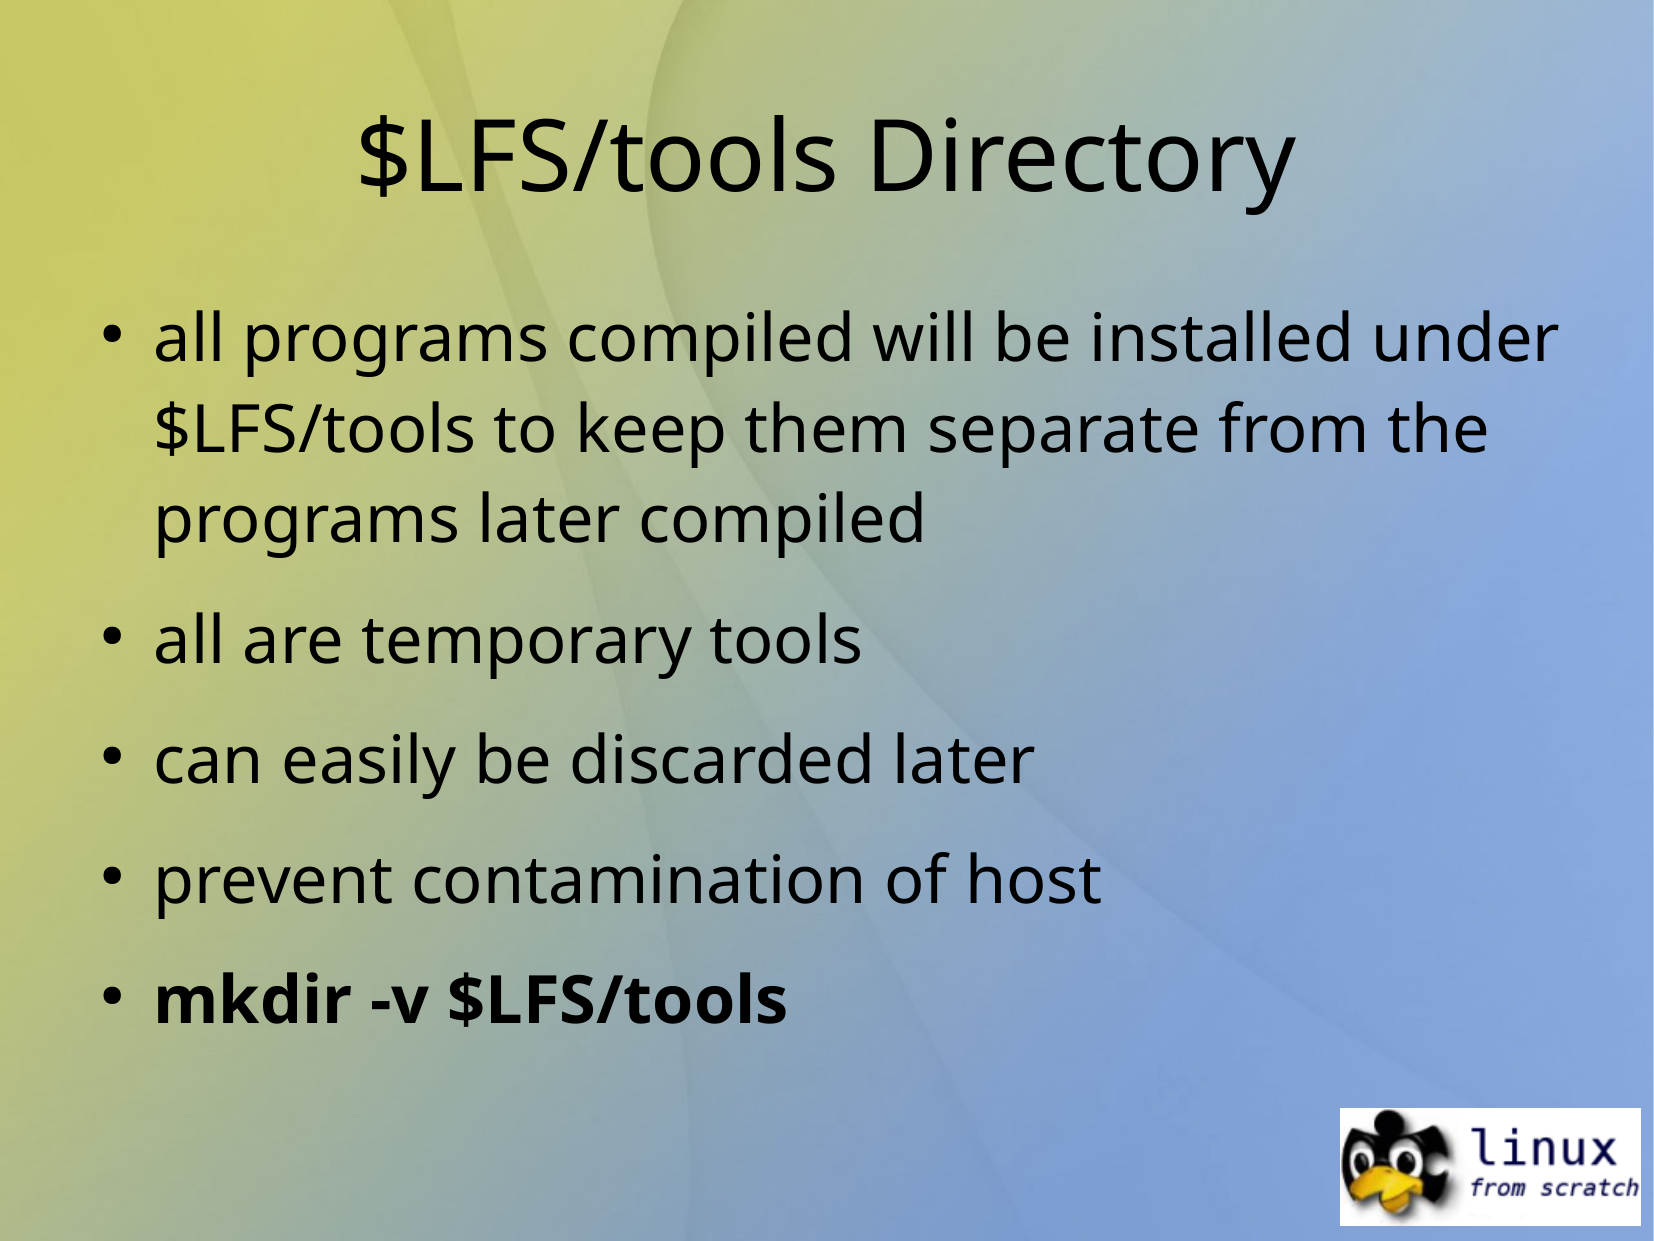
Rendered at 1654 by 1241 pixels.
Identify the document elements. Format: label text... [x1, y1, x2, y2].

title $LFS/tools Directory [82, 56, 1571, 250]
picture [0, 0, 1654, 1241]
list all programs compiled will be installed under $LFS/tools to keep them separate from the programs later compiled all are temporary tools can easily be discarded later prevent contamination of host mkdir -v $LFS/tools [82, 290, 1571, 1094]
